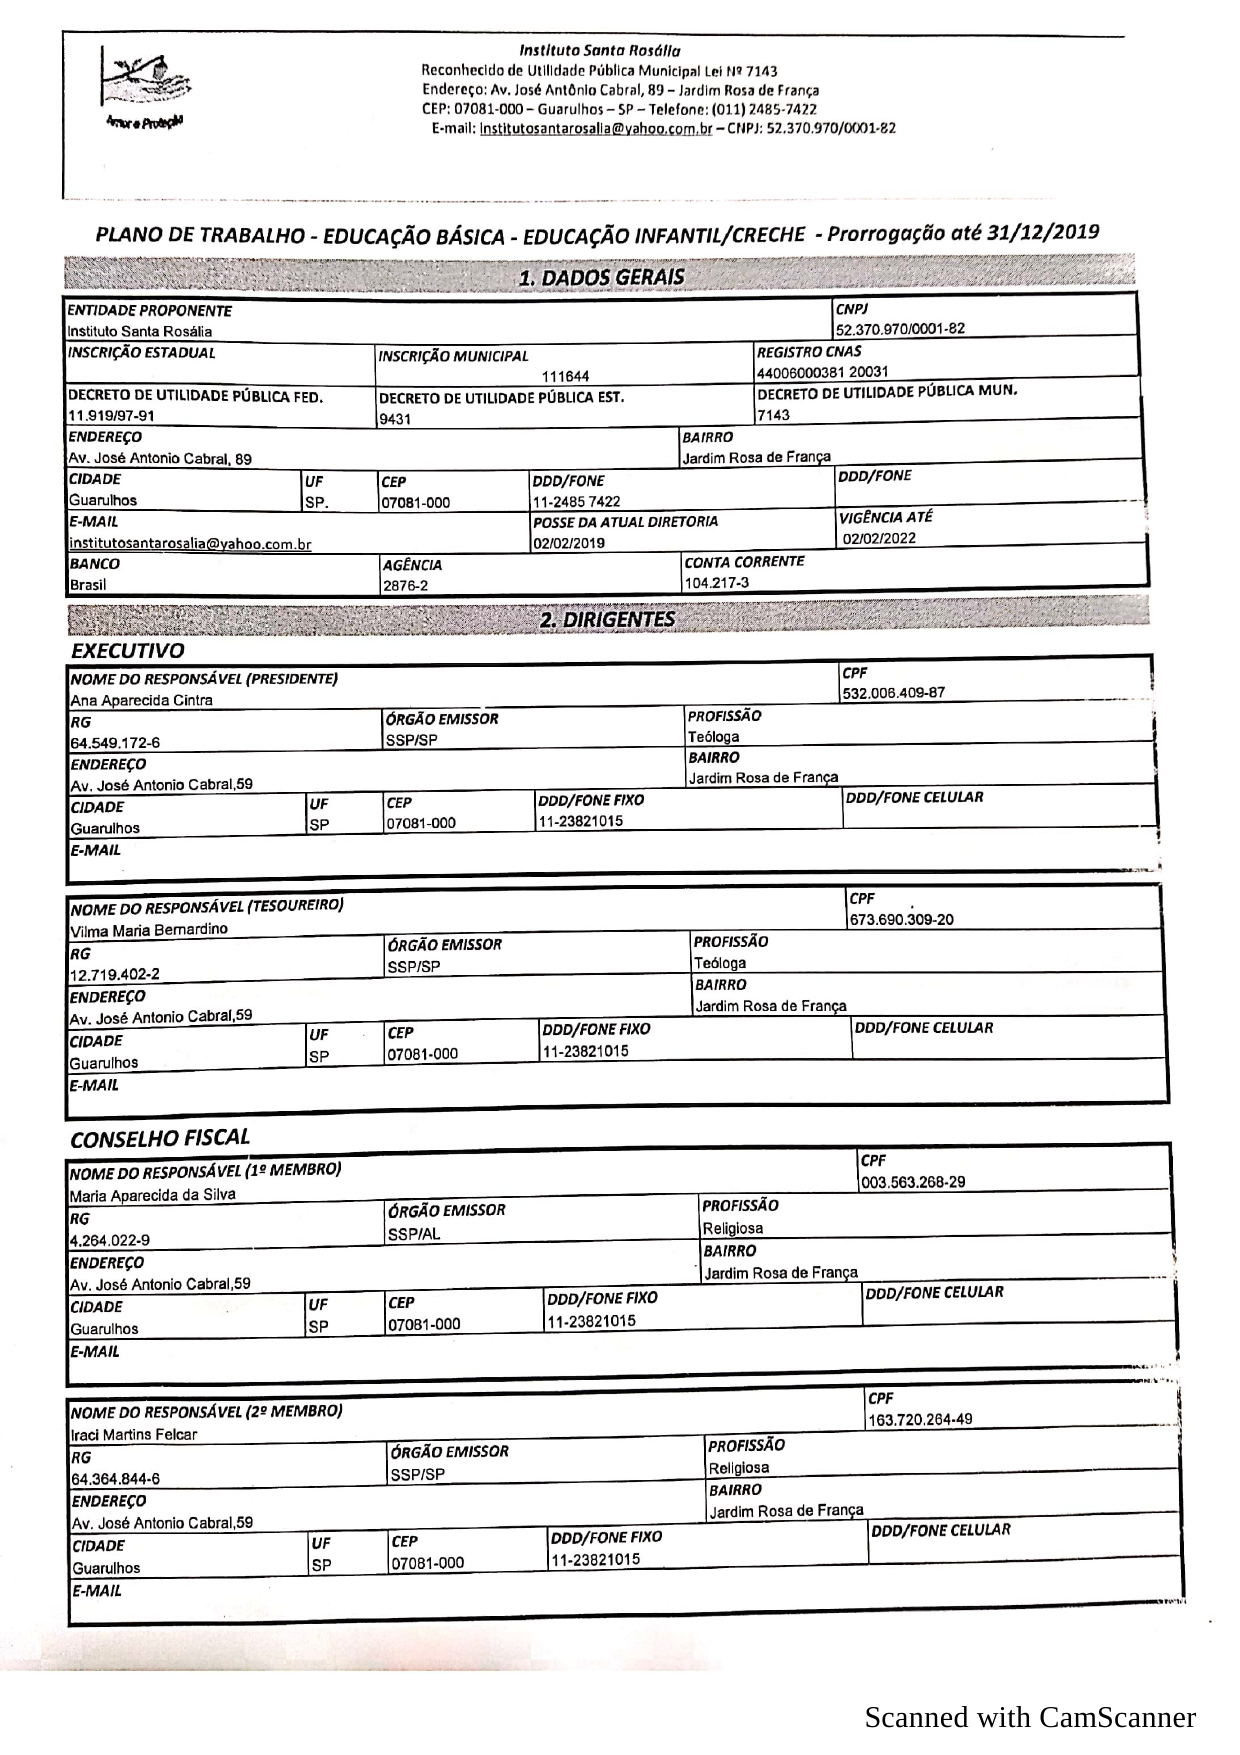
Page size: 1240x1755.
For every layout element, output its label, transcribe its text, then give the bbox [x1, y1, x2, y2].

text_box Scanned with CamScanner [862, 1700, 1200, 1737]
text_box [0, 27, 1240, 1675]
